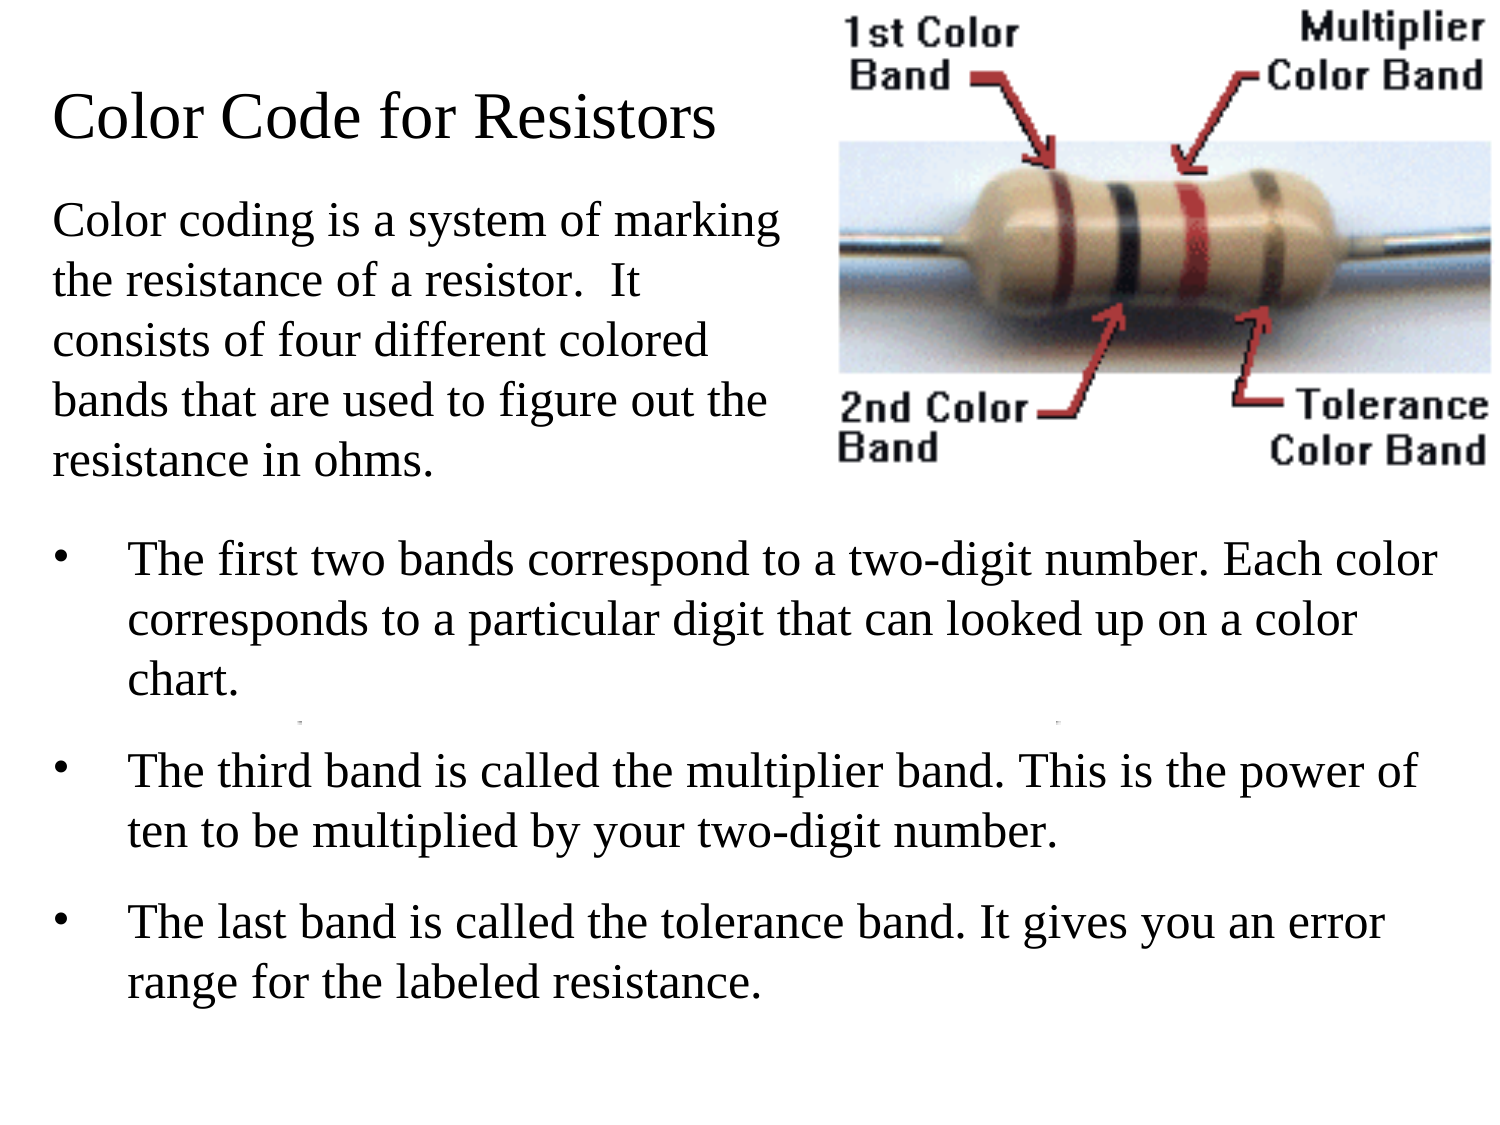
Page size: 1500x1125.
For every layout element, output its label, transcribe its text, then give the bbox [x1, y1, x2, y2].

text_box The first two bands correspond to a two-digit number. Each color corresponds to a particular digit that can looked up on a color chart. The third band is called the multiplier band. This is the power of ten to be multiplied by your two-digit number. The last band is called the tolerance band. It gives you an error range for the labeled resistance. [37, 518, 1463, 1017]
title Color Code for Resistors [37, 18, 1038, 206]
picture [747, 0, 1500, 518]
text_box Color coding is a system of marking the resistance of a resistor. It consists of four different colored bands that are used to figure out the resistance in ohms. [37, 206, 826, 495]
